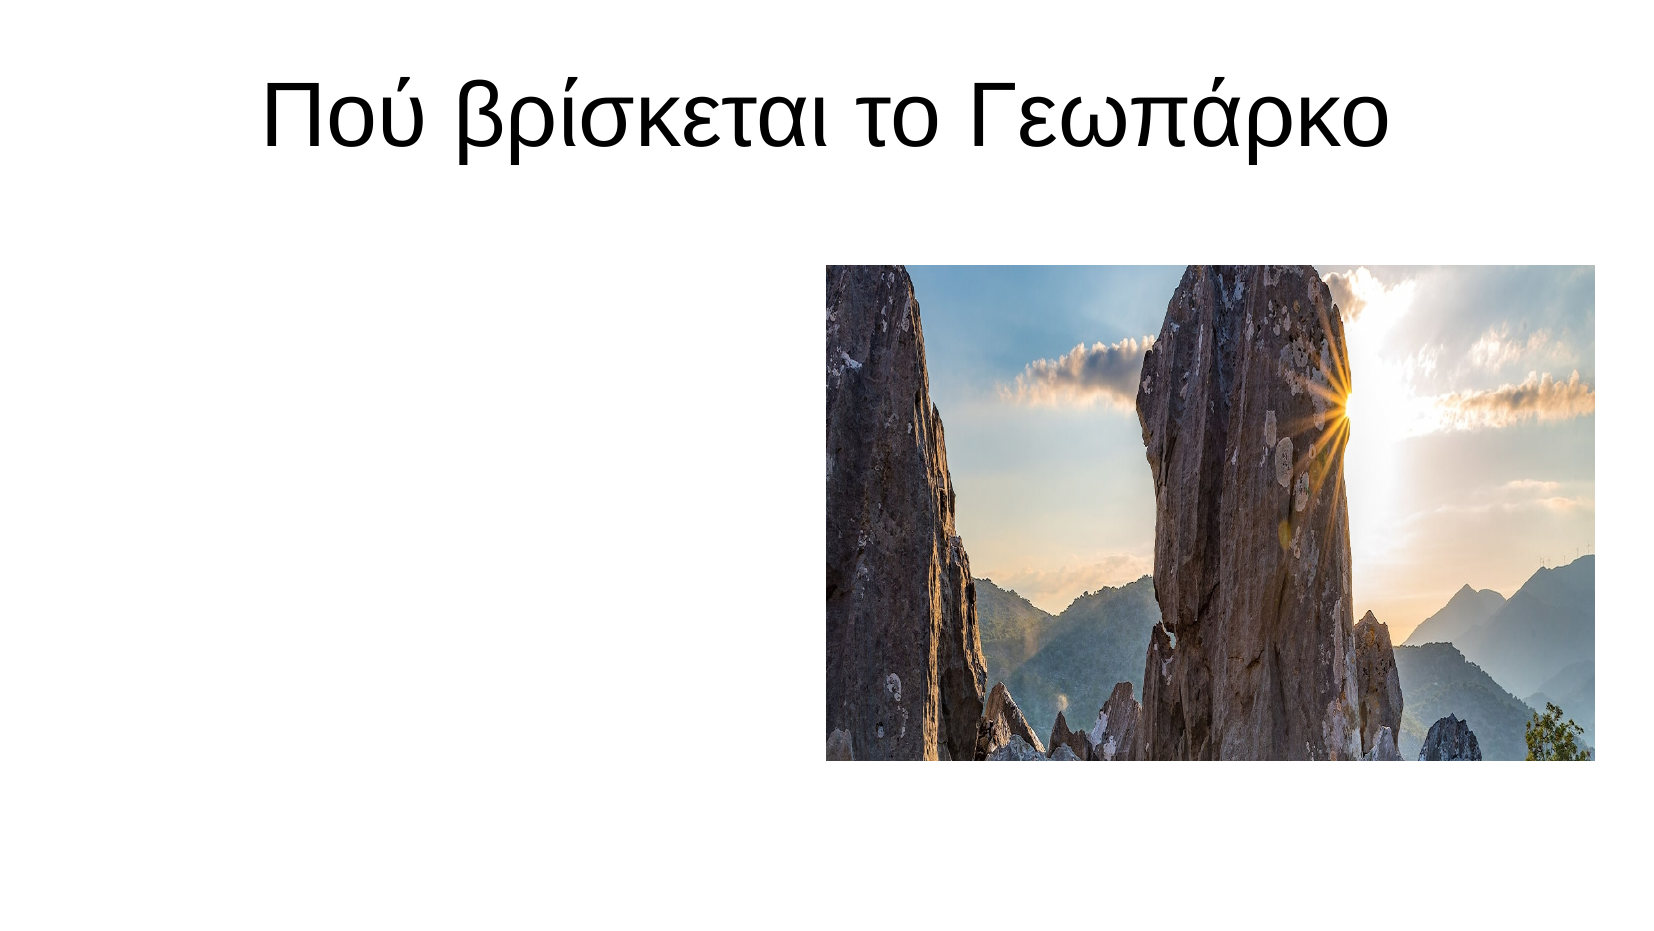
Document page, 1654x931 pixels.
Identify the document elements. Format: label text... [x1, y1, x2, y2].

picture [826, 265, 1595, 761]
title Πού βρίσκεται το Γεωπάρκο [82, 37, 1571, 193]
